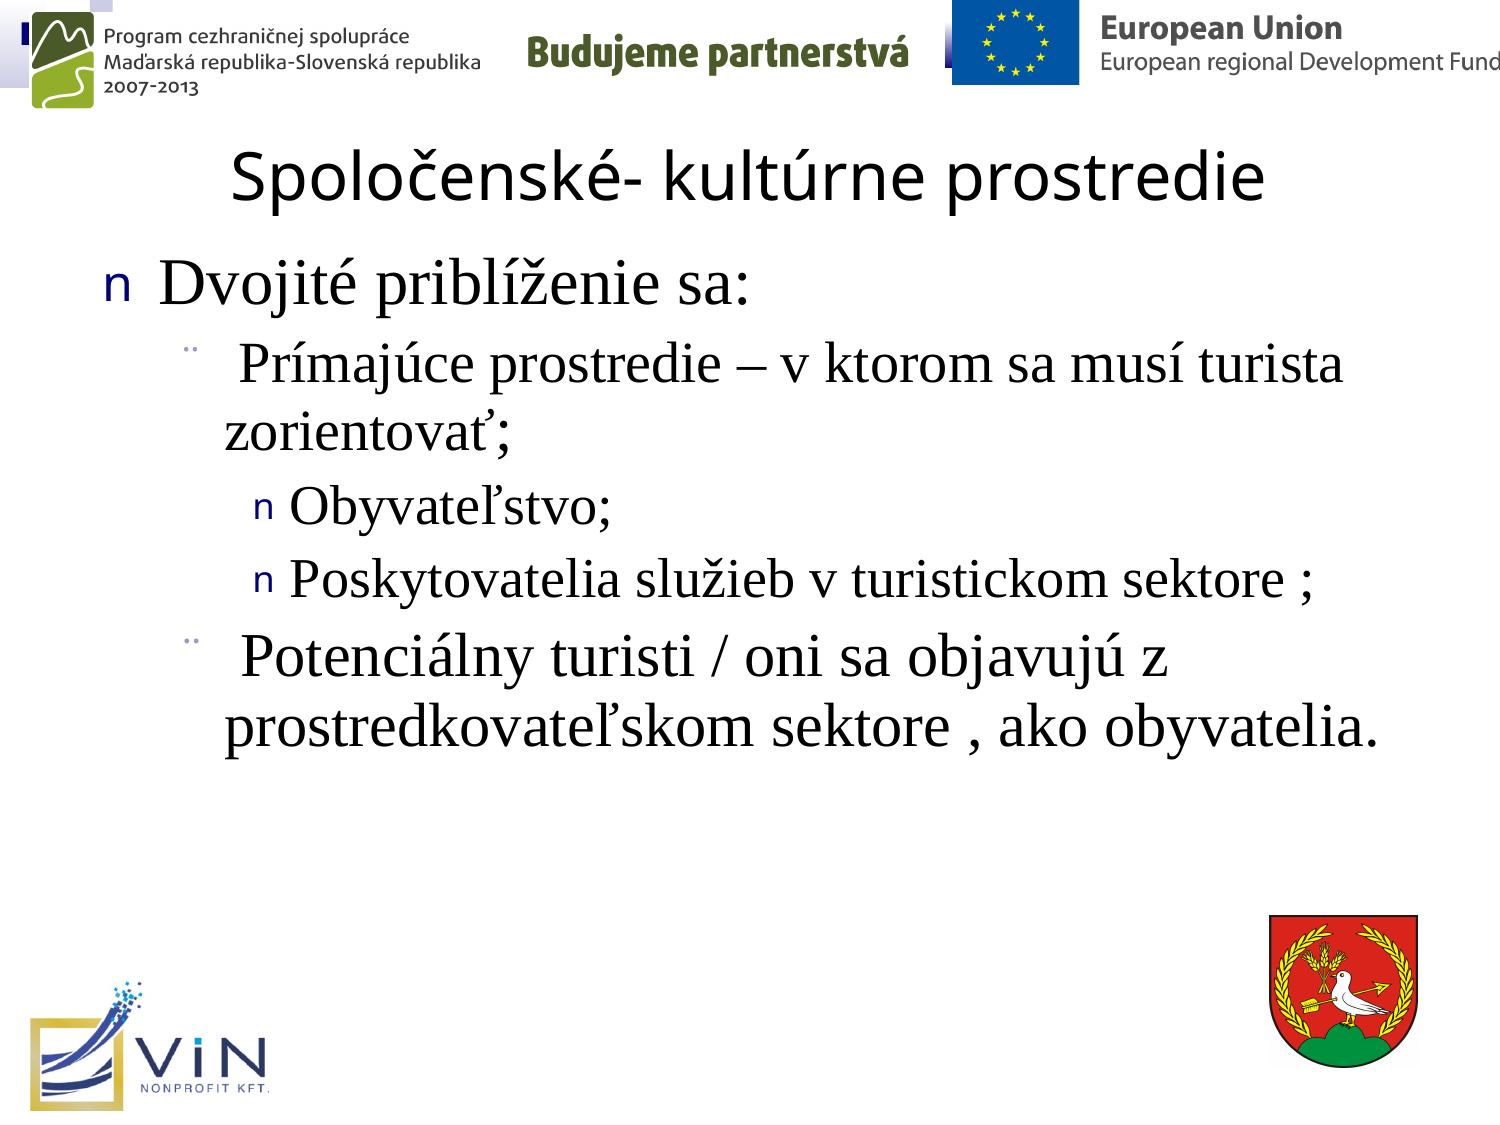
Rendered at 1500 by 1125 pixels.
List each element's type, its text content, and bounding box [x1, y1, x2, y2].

picture [952, 0, 1500, 87]
title Spoločenské- kultúrne prostredie [0, 75, 1500, 275]
picture [29, 12, 945, 119]
list Dvojité priblíženie sa: Prímajúce prostredie – v ktorom sa musí turista zorientovať; Obyvateľstvo; Poskytovatelia služieb v turistickom sektore ; Potenciálny turisti / oni sa objavujú z prostredkovateľskom sektore , ako obyvatelia. [87, 237, 1438, 1013]
picture [7, 980, 269, 1111]
picture [1269, 915, 1418, 1068]
